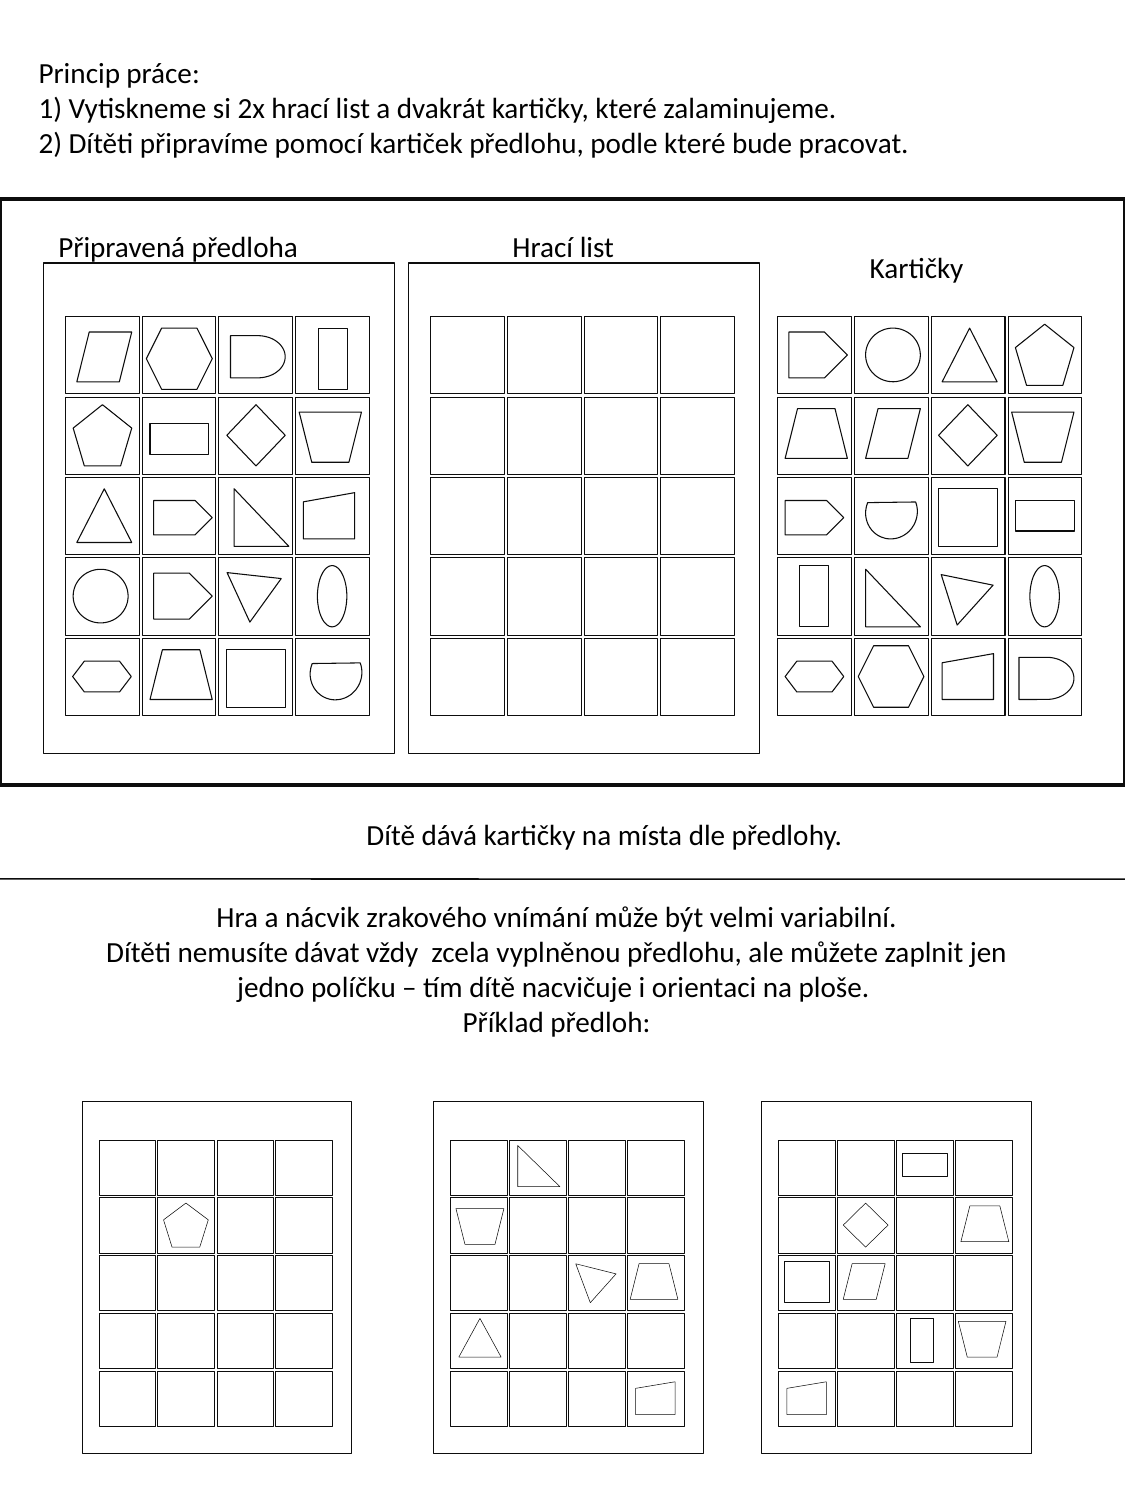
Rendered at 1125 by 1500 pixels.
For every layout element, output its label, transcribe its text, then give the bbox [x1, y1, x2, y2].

text_box [82, 1101, 352, 1453]
text_box Připravená předloha [43, 220, 412, 271]
text_box Kartičky [854, 241, 981, 293]
text_box Dítě dává kartičky na místa dle předlohy. [351, 808, 865, 860]
text_box Hra a nácvik zrakového vnímání může být velmi variabilní. Dítěti nemusíte dávat vždy zcela vyplněnou předlohu, ale můžete zaplnit jen jedno políčku – tím dítě nacvičuje i orientaci na ploše. Příklad předloh: [70, 890, 1043, 1048]
text_box Princip práce: 1) Vytiskneme si 2x hrací list a dvakrát kartičky, které zalaminujeme. 2) Dítěti připravíme pomocí kartiček předlohu, podle které bude pracovat. [23, 46, 929, 169]
text_box [0, 199, 1125, 785]
text_box [434, 1101, 703, 1453]
text_box Hrací list [497, 220, 630, 271]
text_box [762, 1101, 1031, 1453]
